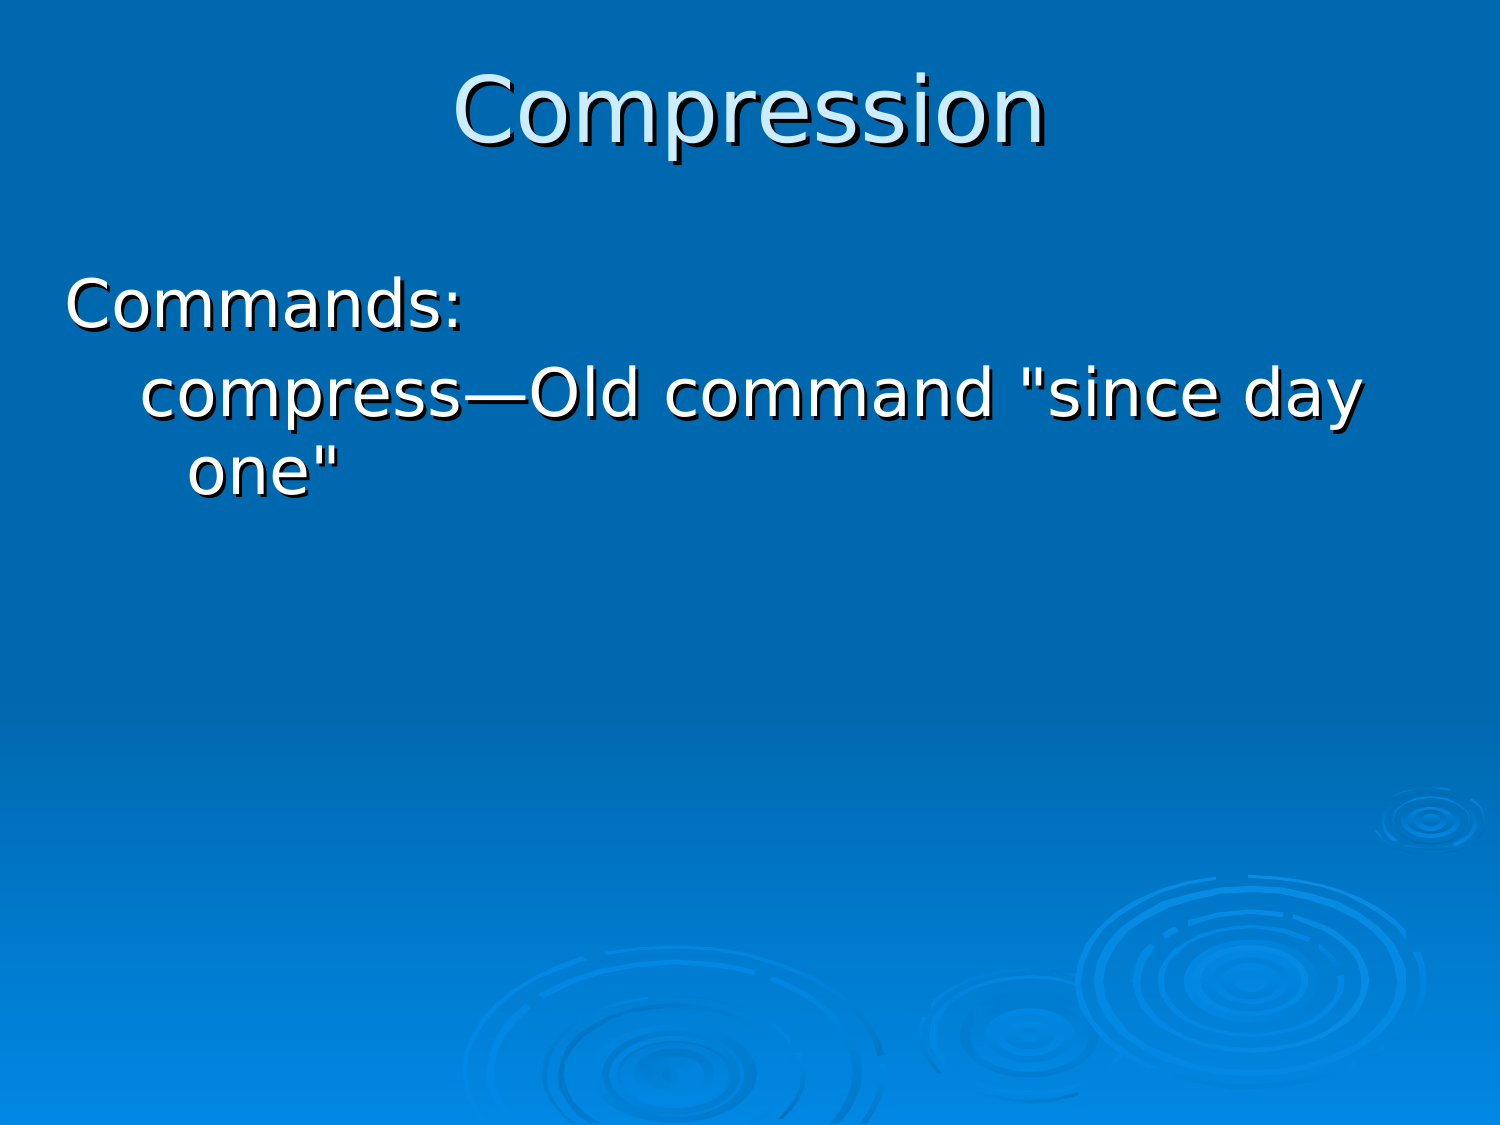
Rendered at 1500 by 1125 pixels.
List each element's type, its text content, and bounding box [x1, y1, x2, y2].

list Commands: compress—Old command "since day one" [50, 262, 1463, 1076]
title Compression [75, 37, 1426, 188]
